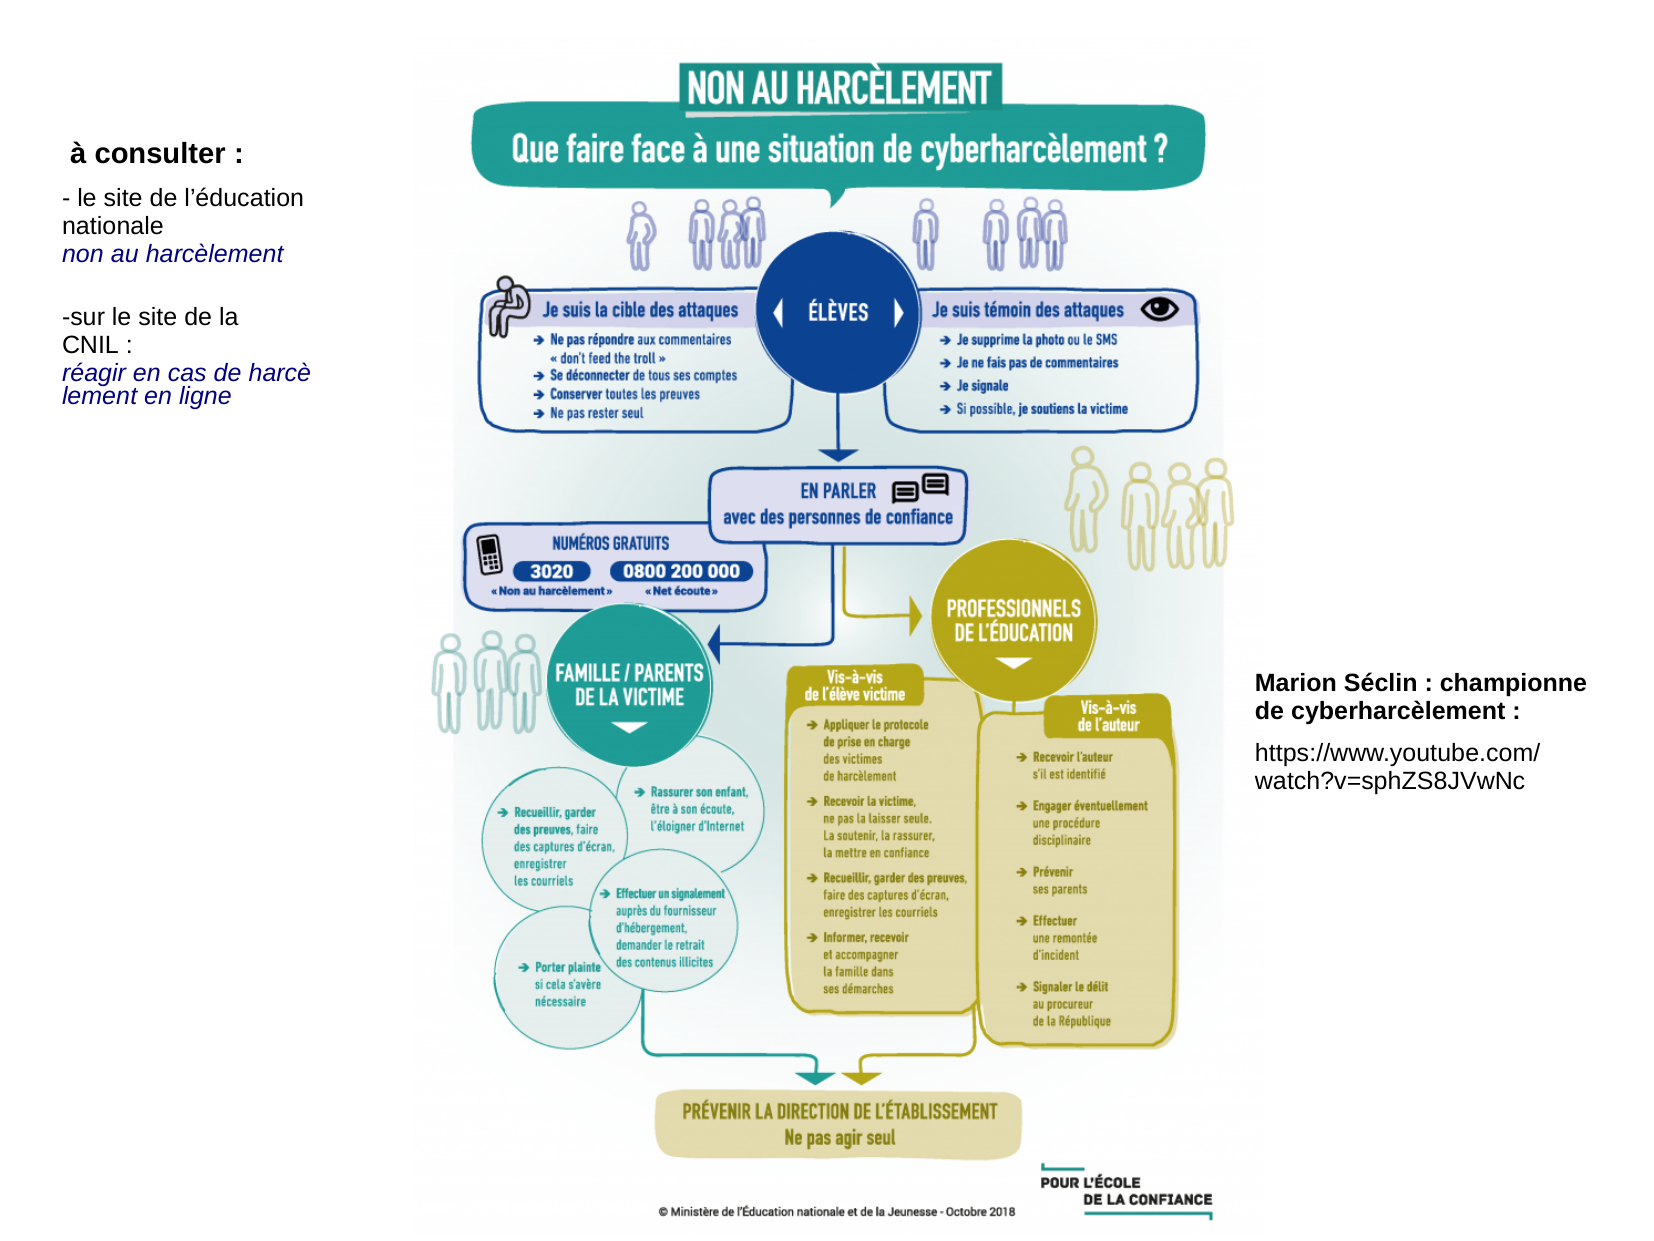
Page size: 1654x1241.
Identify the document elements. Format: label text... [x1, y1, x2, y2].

text_box Marion Séclin : championne de cyberharcèlement : https://www.youtube.com/watch?v=sphZS8JVwNc [1240, 661, 1607, 815]
text_box à consulter : - le site de l’éducation nationale non au harcèlement -sur le site de la CNIL : réagir en cas de harcèlement en ligne [47, 129, 331, 449]
picture [413, 35, 1264, 1239]
